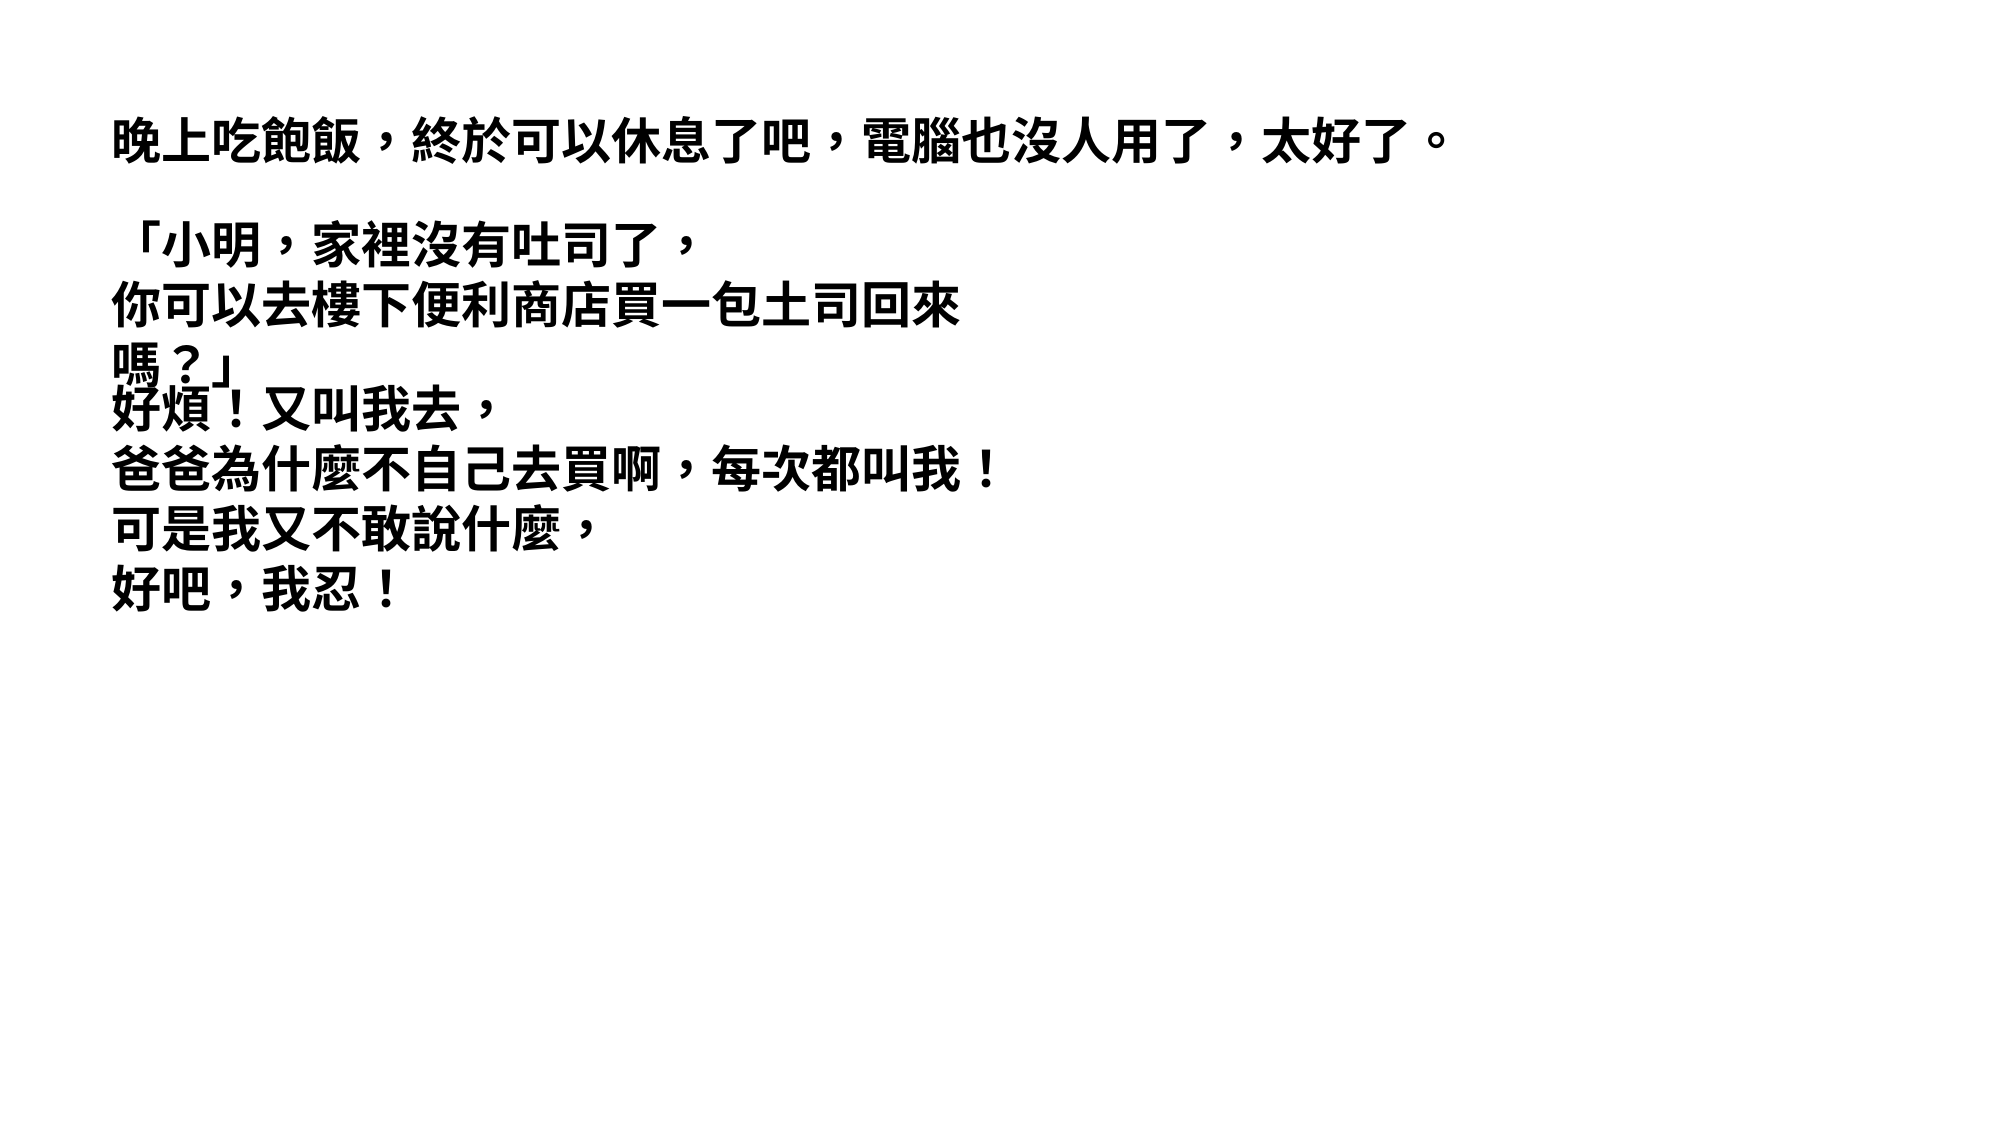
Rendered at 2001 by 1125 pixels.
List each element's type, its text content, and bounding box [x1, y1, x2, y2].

text_box 晚上吃飽飯，終於可以休息了吧，電腦也沒人用了，太好了。 [96, 102, 1467, 177]
text_box 好煩！又叫我去， 爸爸為什麼不自己去買啊，每次都叫我！ 可是我又不敢說什麼， 好吧，我忍！ [96, 370, 1096, 625]
text_box 「小明，家裡沒有吐司了， 你可以去樓下便利商店買一包土司回來嗎？」 [96, 206, 1096, 370]
